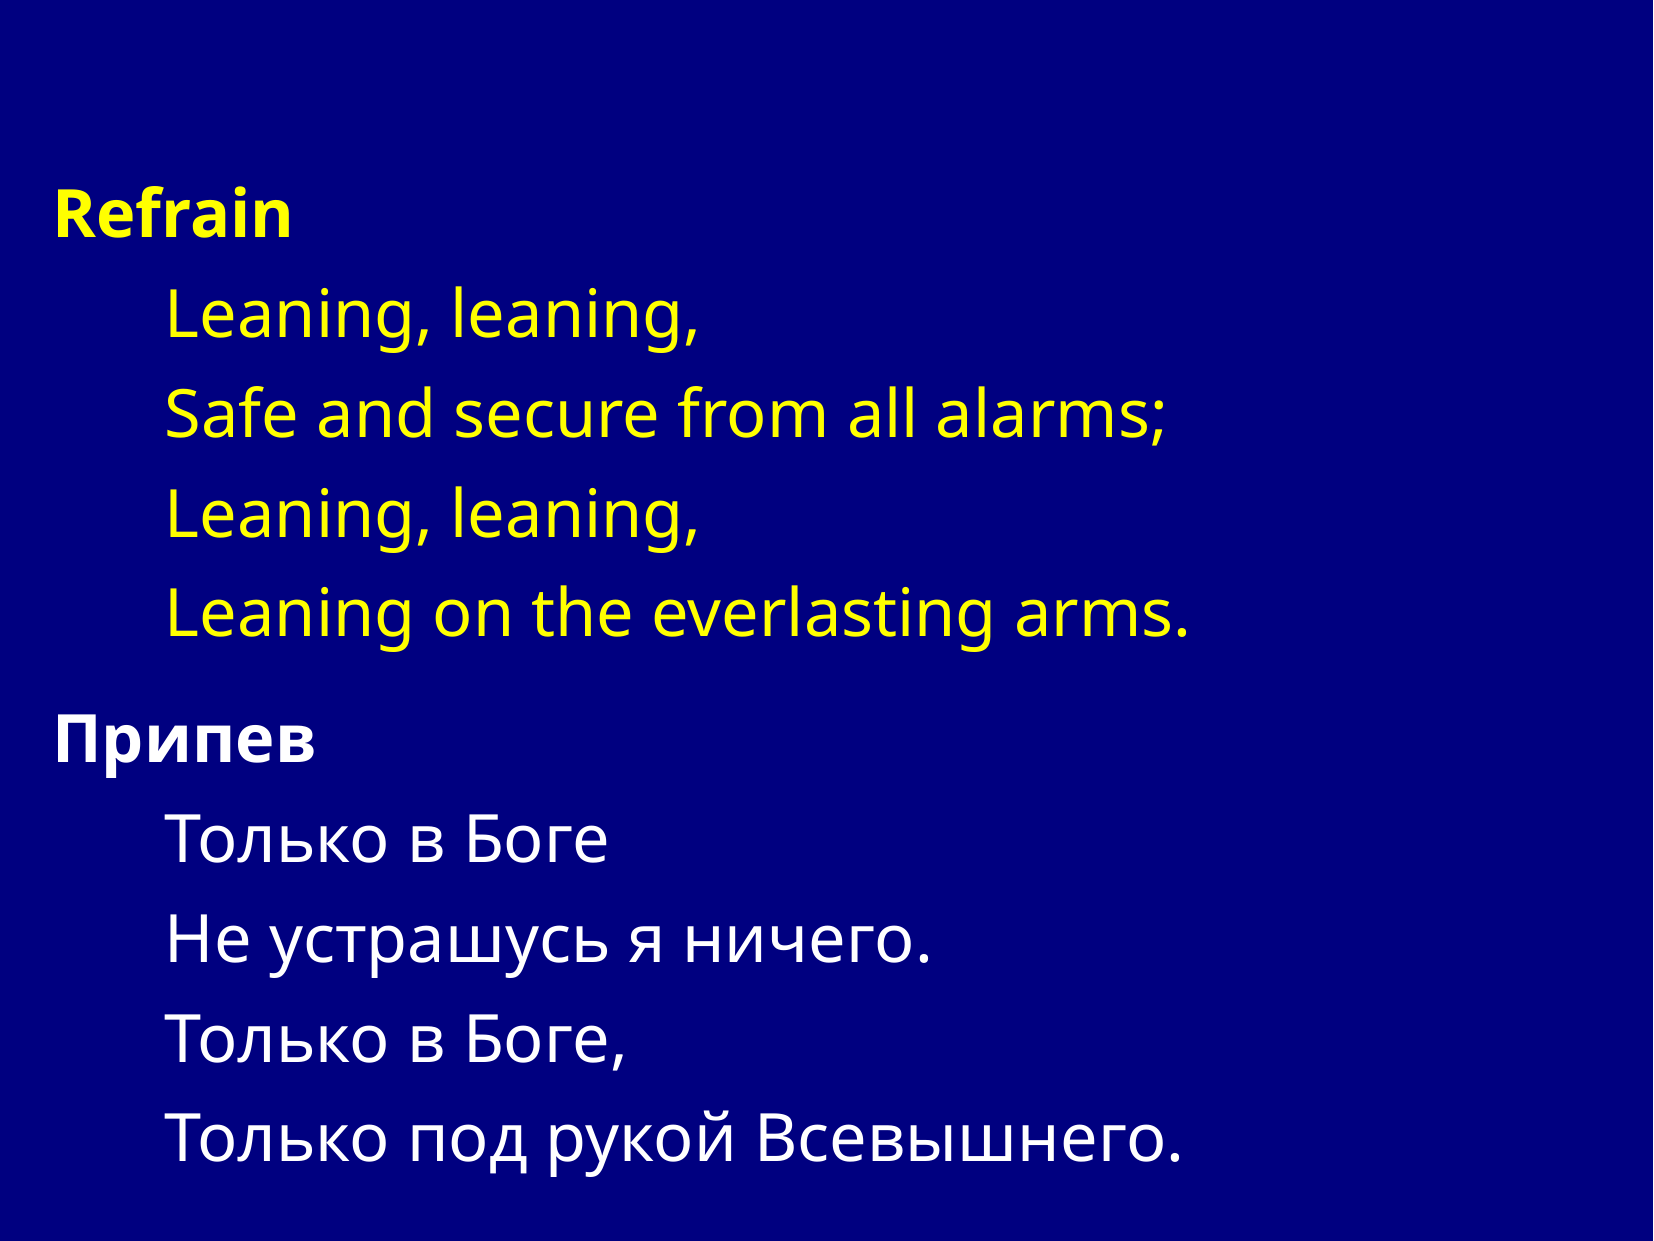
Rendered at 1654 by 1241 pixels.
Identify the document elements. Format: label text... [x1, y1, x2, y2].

text_box Припев Только в Боге Не устрашусь я ничего. Только в Боге, Только под рукой Всевышнего. [37, 675, 1576, 1163]
text_box Refrain Leaning, leaning, Safe and secure from all alarms; Leaning, leaning, Leaning on the everlasting arms. [37, 150, 1651, 638]
